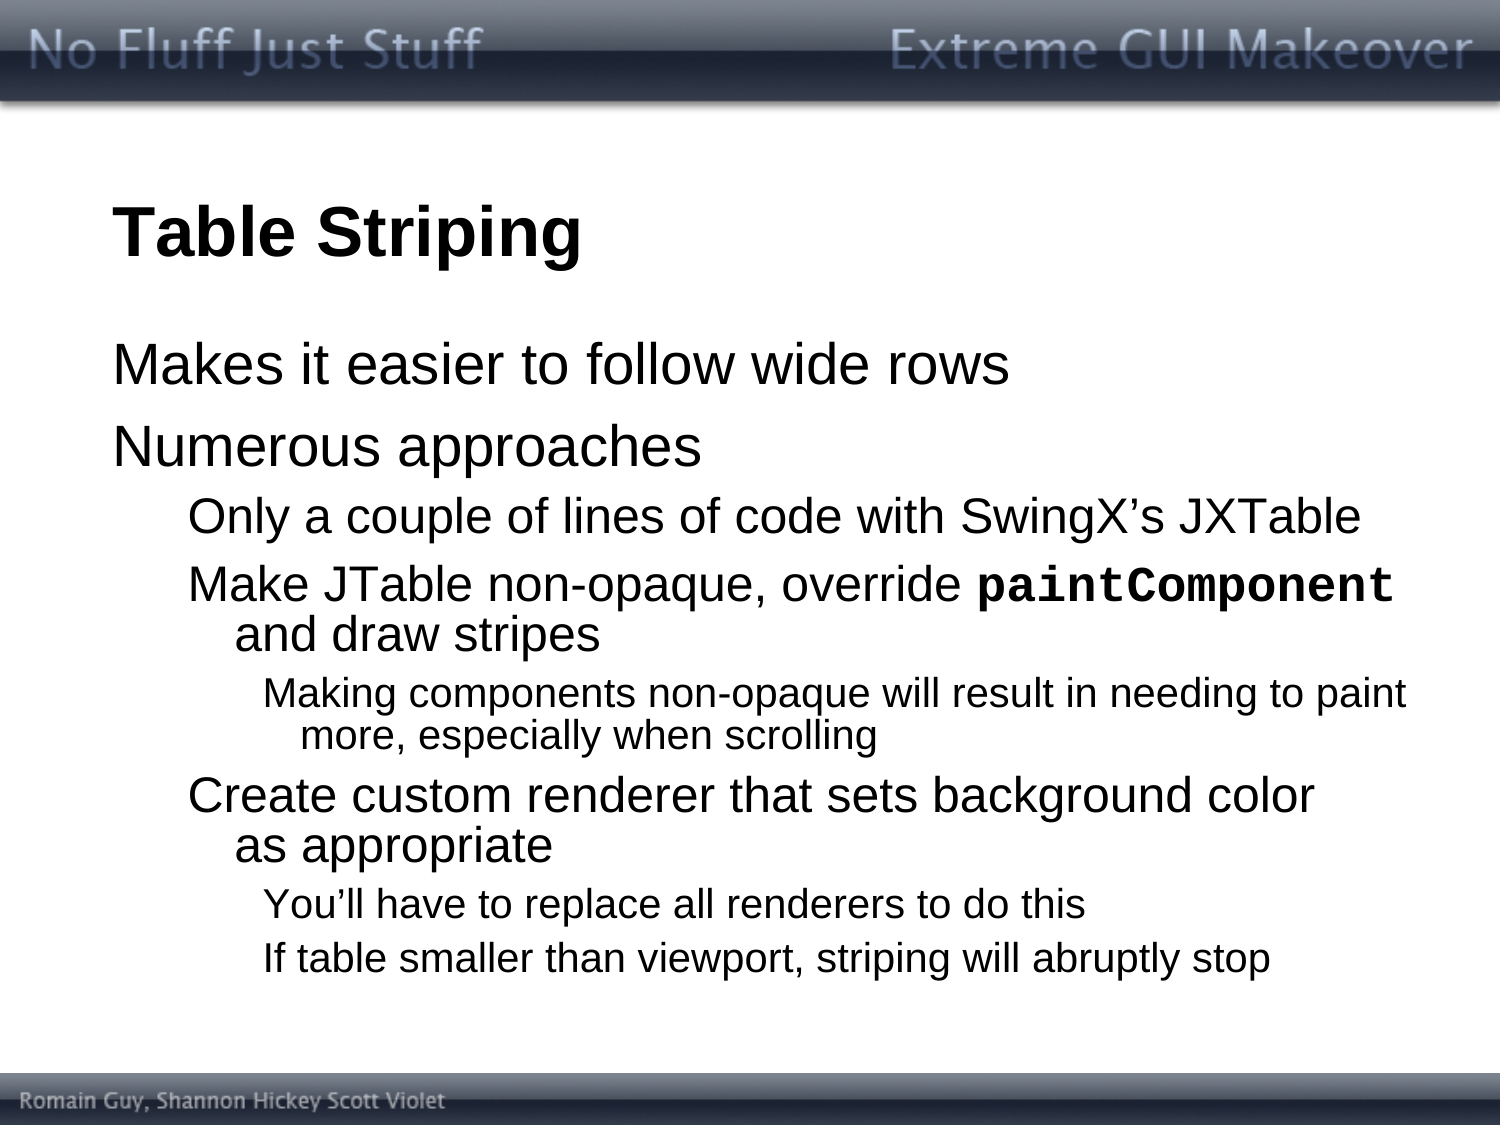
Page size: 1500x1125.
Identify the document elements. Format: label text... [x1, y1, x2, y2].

picture [0, 0, 1500, 114]
list Makes it easier to follow wide rows Numerous approaches Only a couple of lines of code with SwingX’s JXTable Make JTable non-opaque, override paintComponent and draw stripes Making components non-opaque will result in needing to paint more, especially when scrolling Create custom renderer that sets background color as appropriate You’ll have to replace all renderers to do this If table smaller than viewport, striping will abruptly stop [112, 337, 1463, 1030]
title Table Striping [112, 119, 1417, 271]
picture [0, 1073, 1500, 1125]
